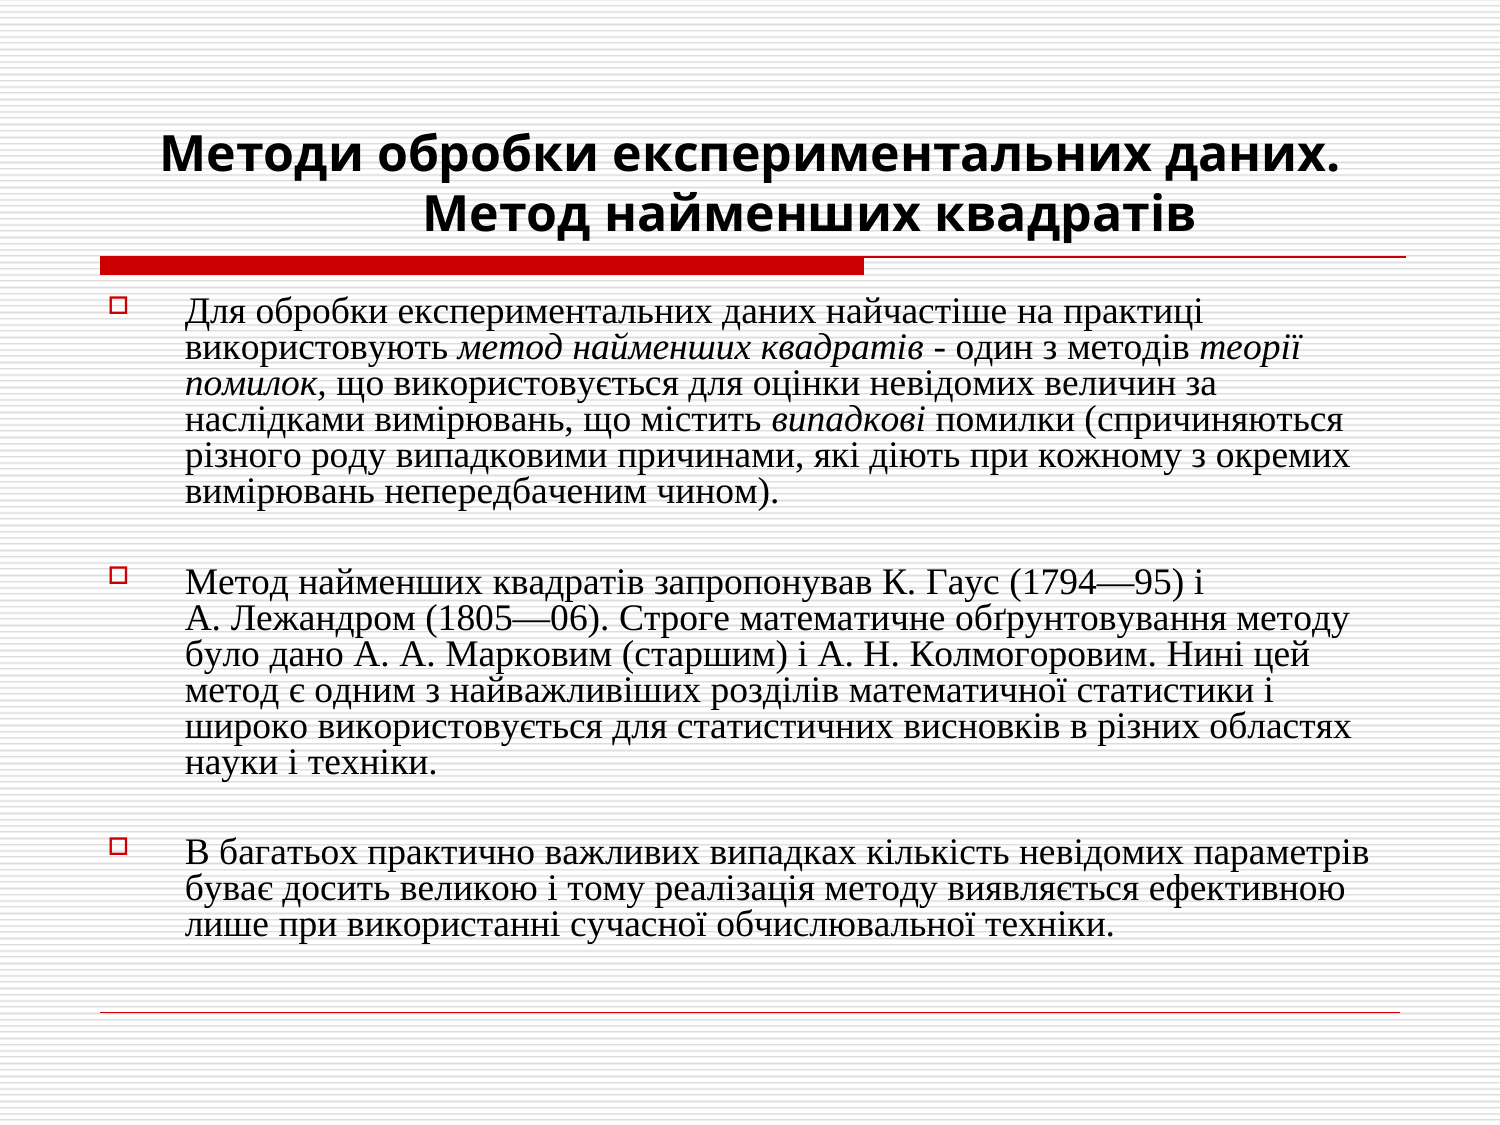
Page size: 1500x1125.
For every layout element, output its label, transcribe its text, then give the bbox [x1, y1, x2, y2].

list Для обробки експериментальних даних найчастіше на практиці використовують метод найменших квадратів - один з методів теорії помилок, що використовується для оцінки невідомих величин за наслідками вимірювань, що містить випадкові помилки (спричиняються різного роду випадковими причинами, які діють при кожному з окремих вимірювань непередбаченим чином). Метод найменших квадратів запропонував К. Гаус (1794—95) і А. Лежандром (1805—06). Строге математичне обґрунтовування методу було дано А. А. Марковим (старшим) і А. Н. Колмогоровим. Нині цей метод є одним з найважливіших розділів математичної статистики і широко використовується для статистичних висновків в різних областях науки і техніки. В багатьох практично важливих випадках кількість невідомих параметрів буває досить великою і тому реалізація методу виявляється ефективною лише при використанні сучасної обчислювальної техніки. [92, 287, 1406, 988]
title Методи обробки експериментальних даних. Метод найменших квадратів [94, 49, 1407, 250]
picture [0, 0, 1500, 1125]
